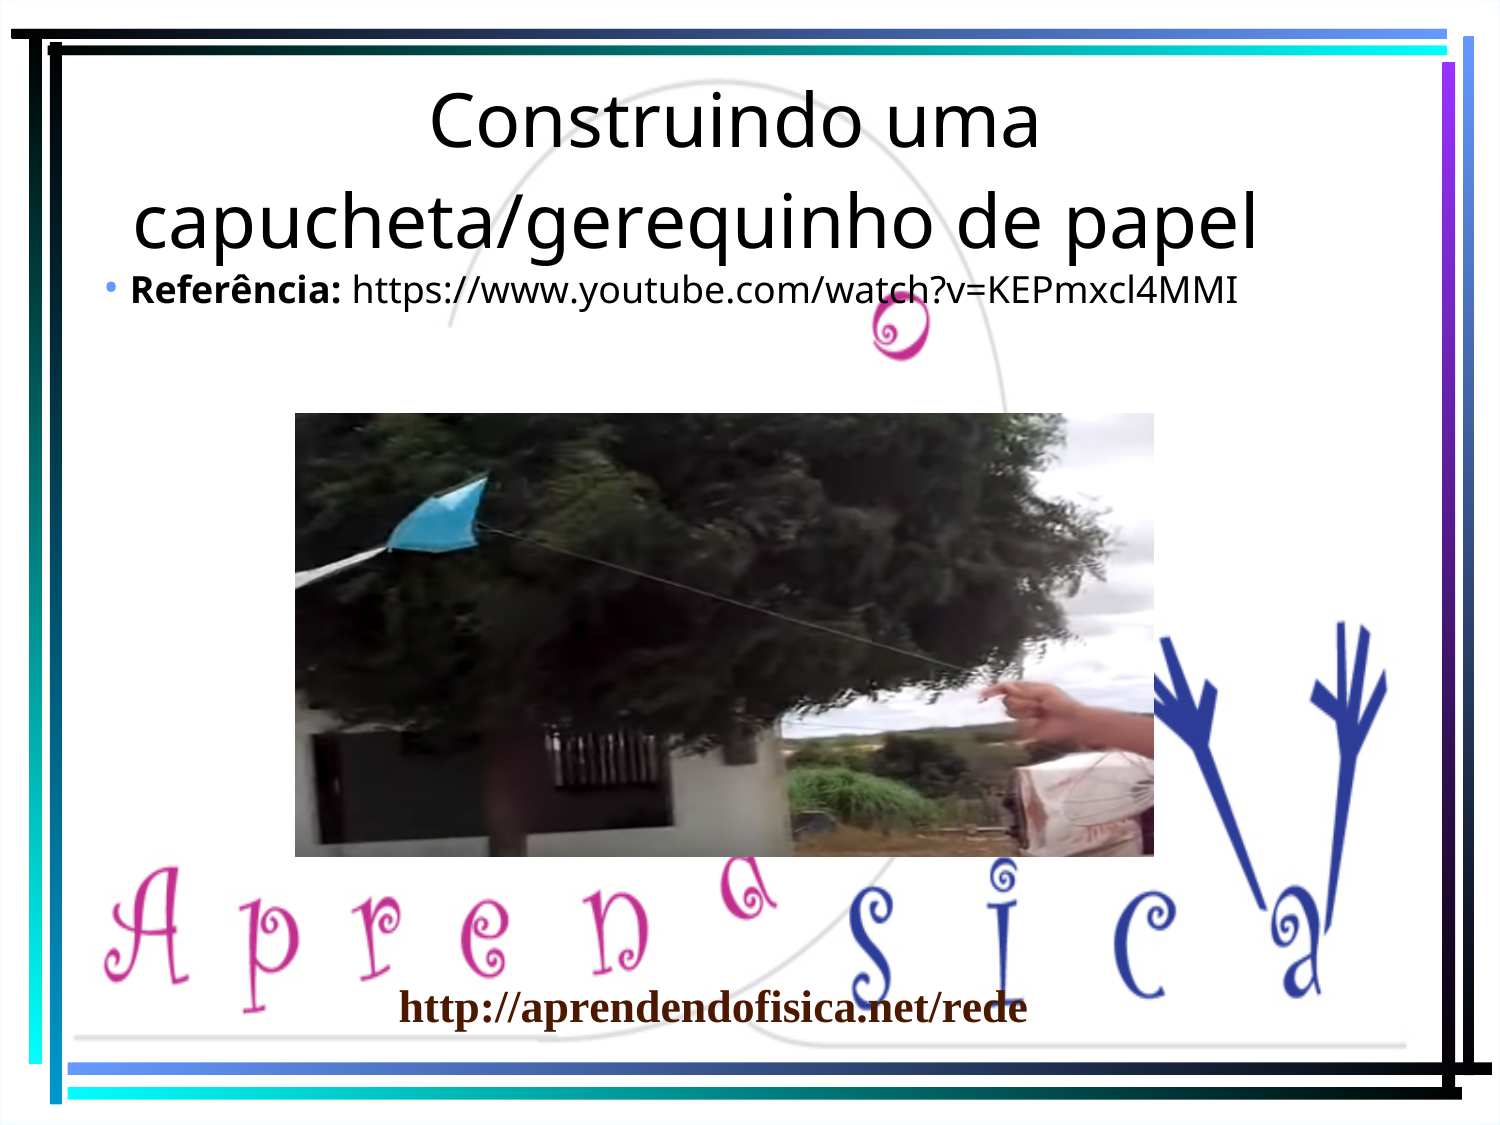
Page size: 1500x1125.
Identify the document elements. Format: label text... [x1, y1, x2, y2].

picture [0, 0, 1500, 1125]
text_box http://aprendendofisica.net/rede [383, 974, 1044, 1041]
title Construindo uma capucheta/gerequinho de papel [118, 59, 1405, 248]
list Referência: https://www.youtube.com/watch?v=KEPmxcl4MMI [88, 250, 1418, 375]
